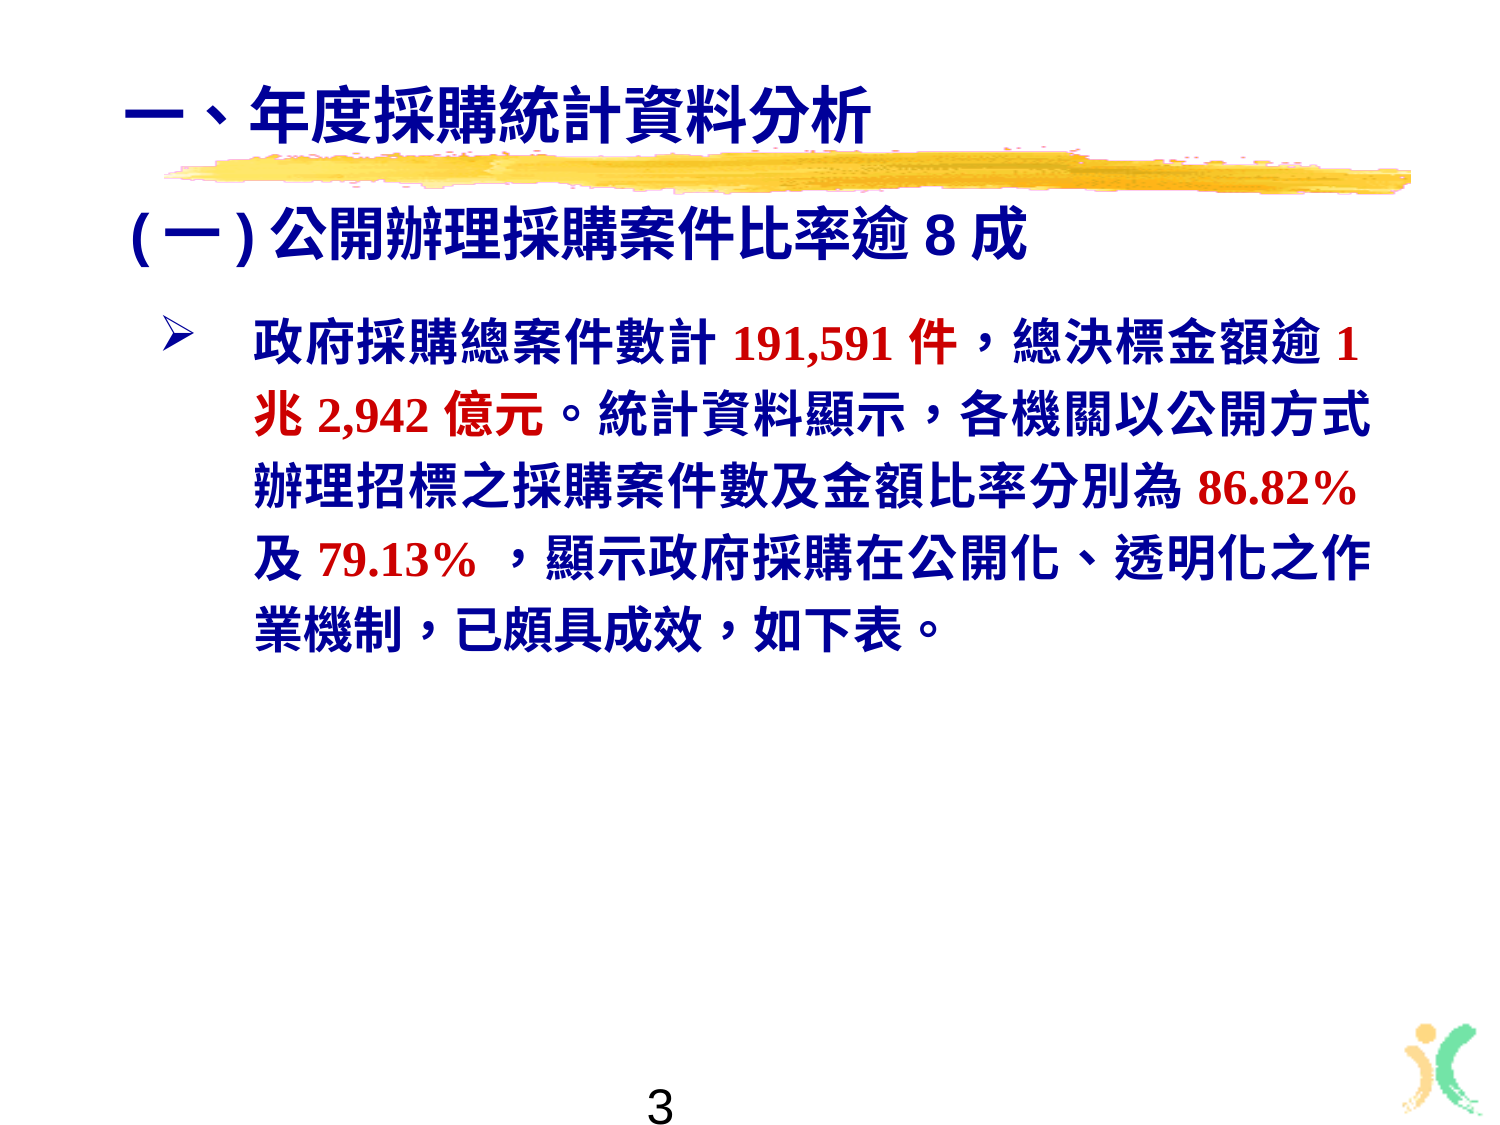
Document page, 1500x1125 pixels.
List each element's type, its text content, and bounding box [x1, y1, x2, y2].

picture [164, 141, 1411, 205]
list 政府採購總案件數計191,591件，總決標金額逾1兆2,942億元。統計資料顯示，各機關以公開方式辦理招標之採購案件數及金額比率分別為86.82%及79.13%，顯示政府採購在公開化、透明化之作業機制，已頗具成效，如下表。 [143, 290, 1387, 778]
text_box 一、年度採購統計資料分析 [41, 68, 956, 159]
text_box (一)公開辦理採購案件比率逾8成 [68, 189, 1091, 276]
